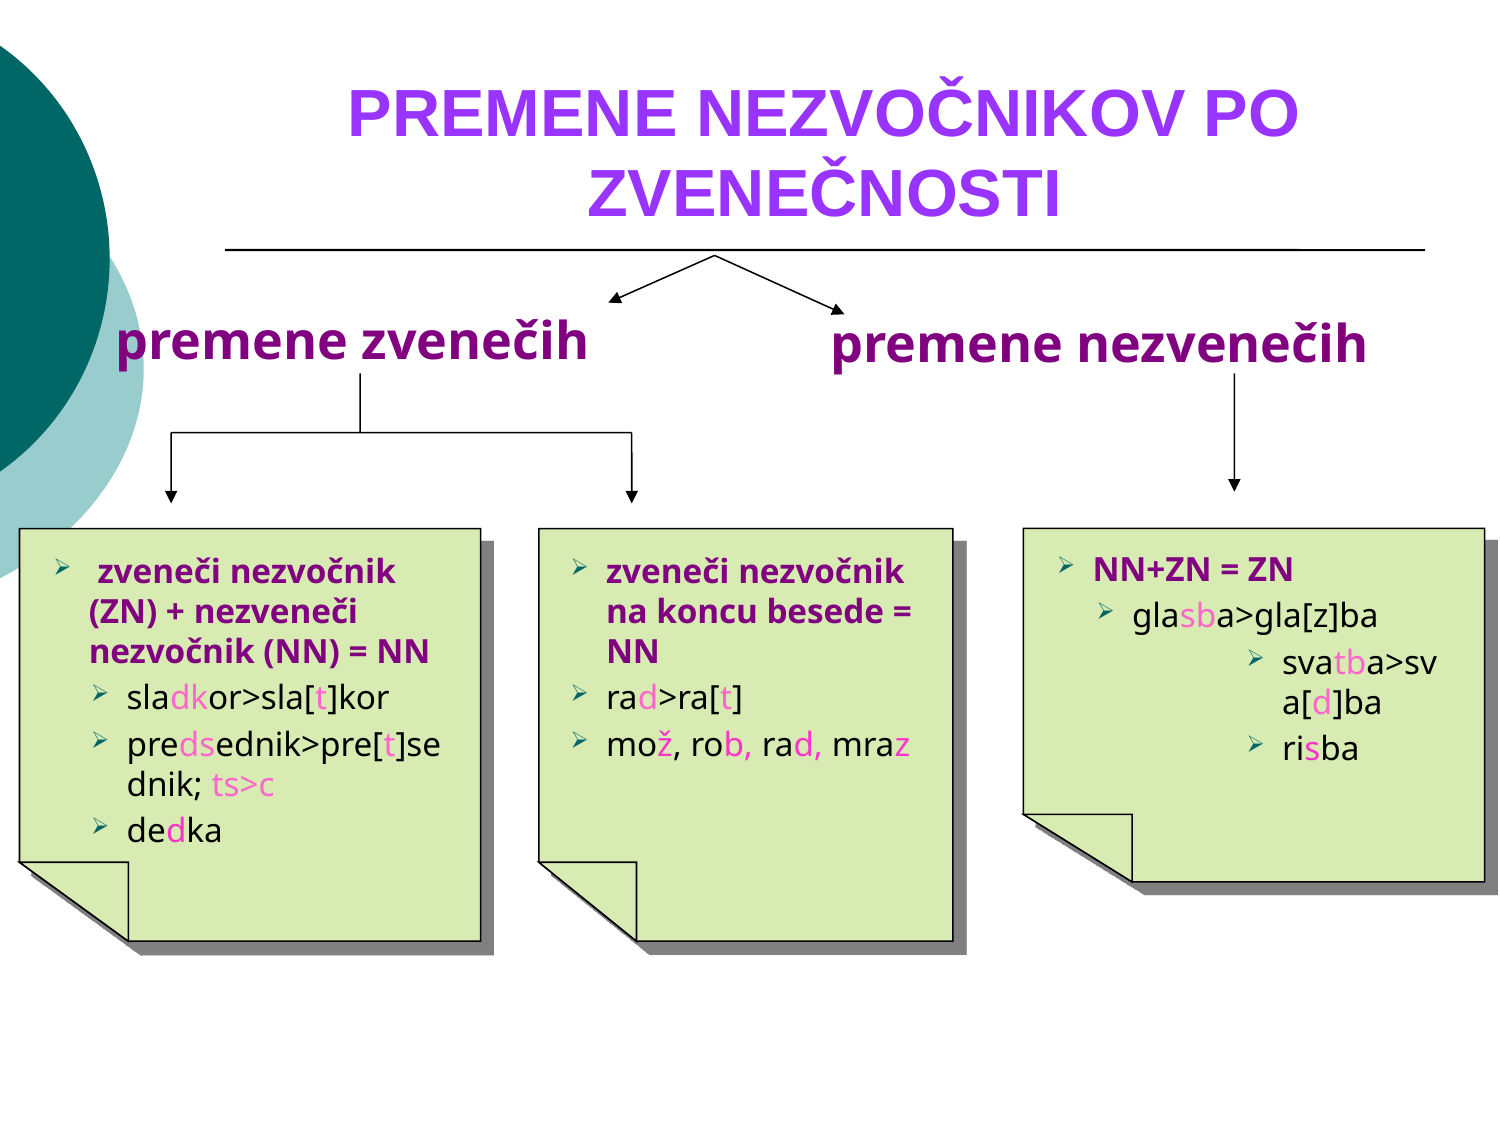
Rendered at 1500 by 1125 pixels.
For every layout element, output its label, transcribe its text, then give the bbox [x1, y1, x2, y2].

text_box zveneči nezvočnik (ZN) + nezveneči nezvočnik (NN) = NN sladkor>sla[t]kor predsednik>pre[t]sednik; ts>c dedka [19, 528, 481, 942]
text_box zveneči nezvočnik na koncu besede = NN rad>ra[t] mož, rob, rad, mraz [538, 528, 953, 942]
list premene zvenečih [100, 299, 703, 421]
text_box NN+ZN = ZN glasba>gla[z]ba svatba>sva[d]ba risba [1023, 528, 1485, 882]
text_box premene nezvenečih [815, 302, 1471, 424]
title PREMENE NEZVOČNIKOV PO ZVENEČNOSTI [224, 49, 1425, 237]
